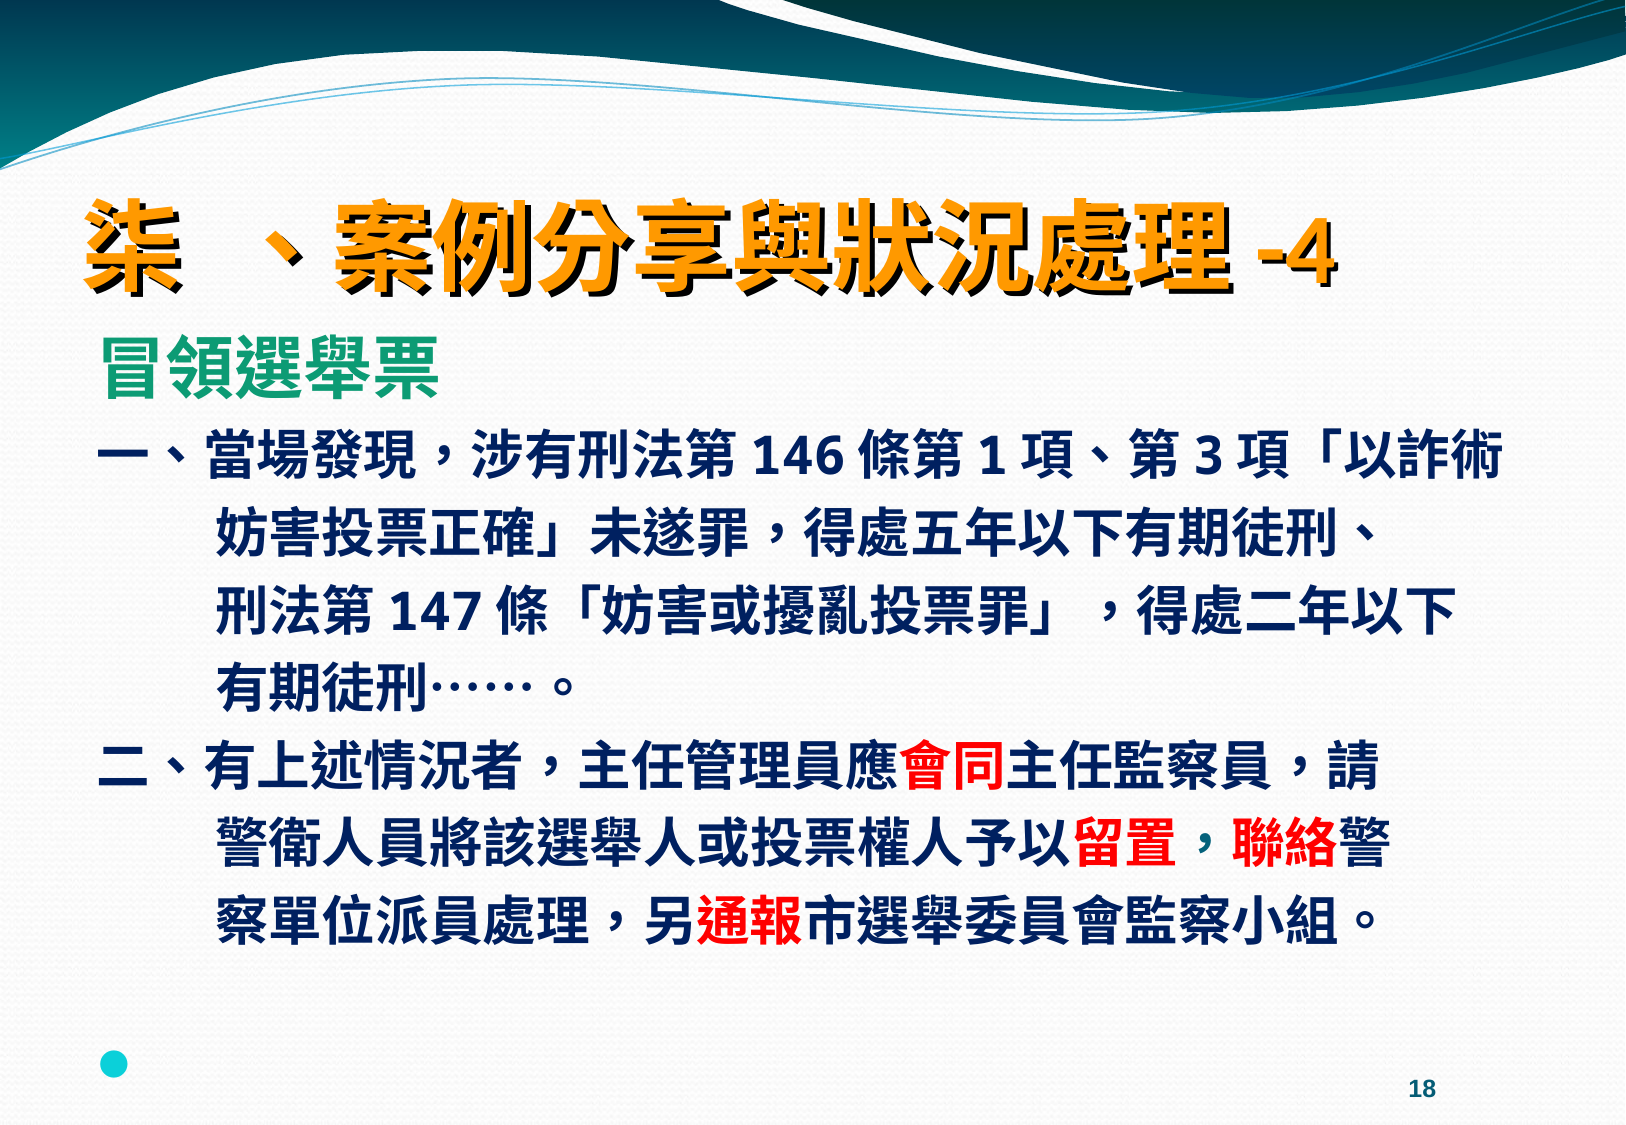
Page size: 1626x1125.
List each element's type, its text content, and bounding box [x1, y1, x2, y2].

text_box [1408, 1042, 1544, 1103]
title 柒 、案例分享與狀況處理-4 [81, 115, 1544, 304]
list 冒領選舉票 一、當場發現，涉有刑法第146條第1項、第3項「以詐術 妨害投票正確」未遂罪，得處五年以下有期徒刑、 刑法第147條「妨害或擾亂投票罪」，得處二年以下 有期徒刑……。 二、有上述情況者，主任管理員應會同主任監察員，請 警衛人員將該選舉人或投票權人予以留置，聯絡警 察單位派員處理，另通報市選舉委員會監察小組。 [81, 317, 1544, 1038]
